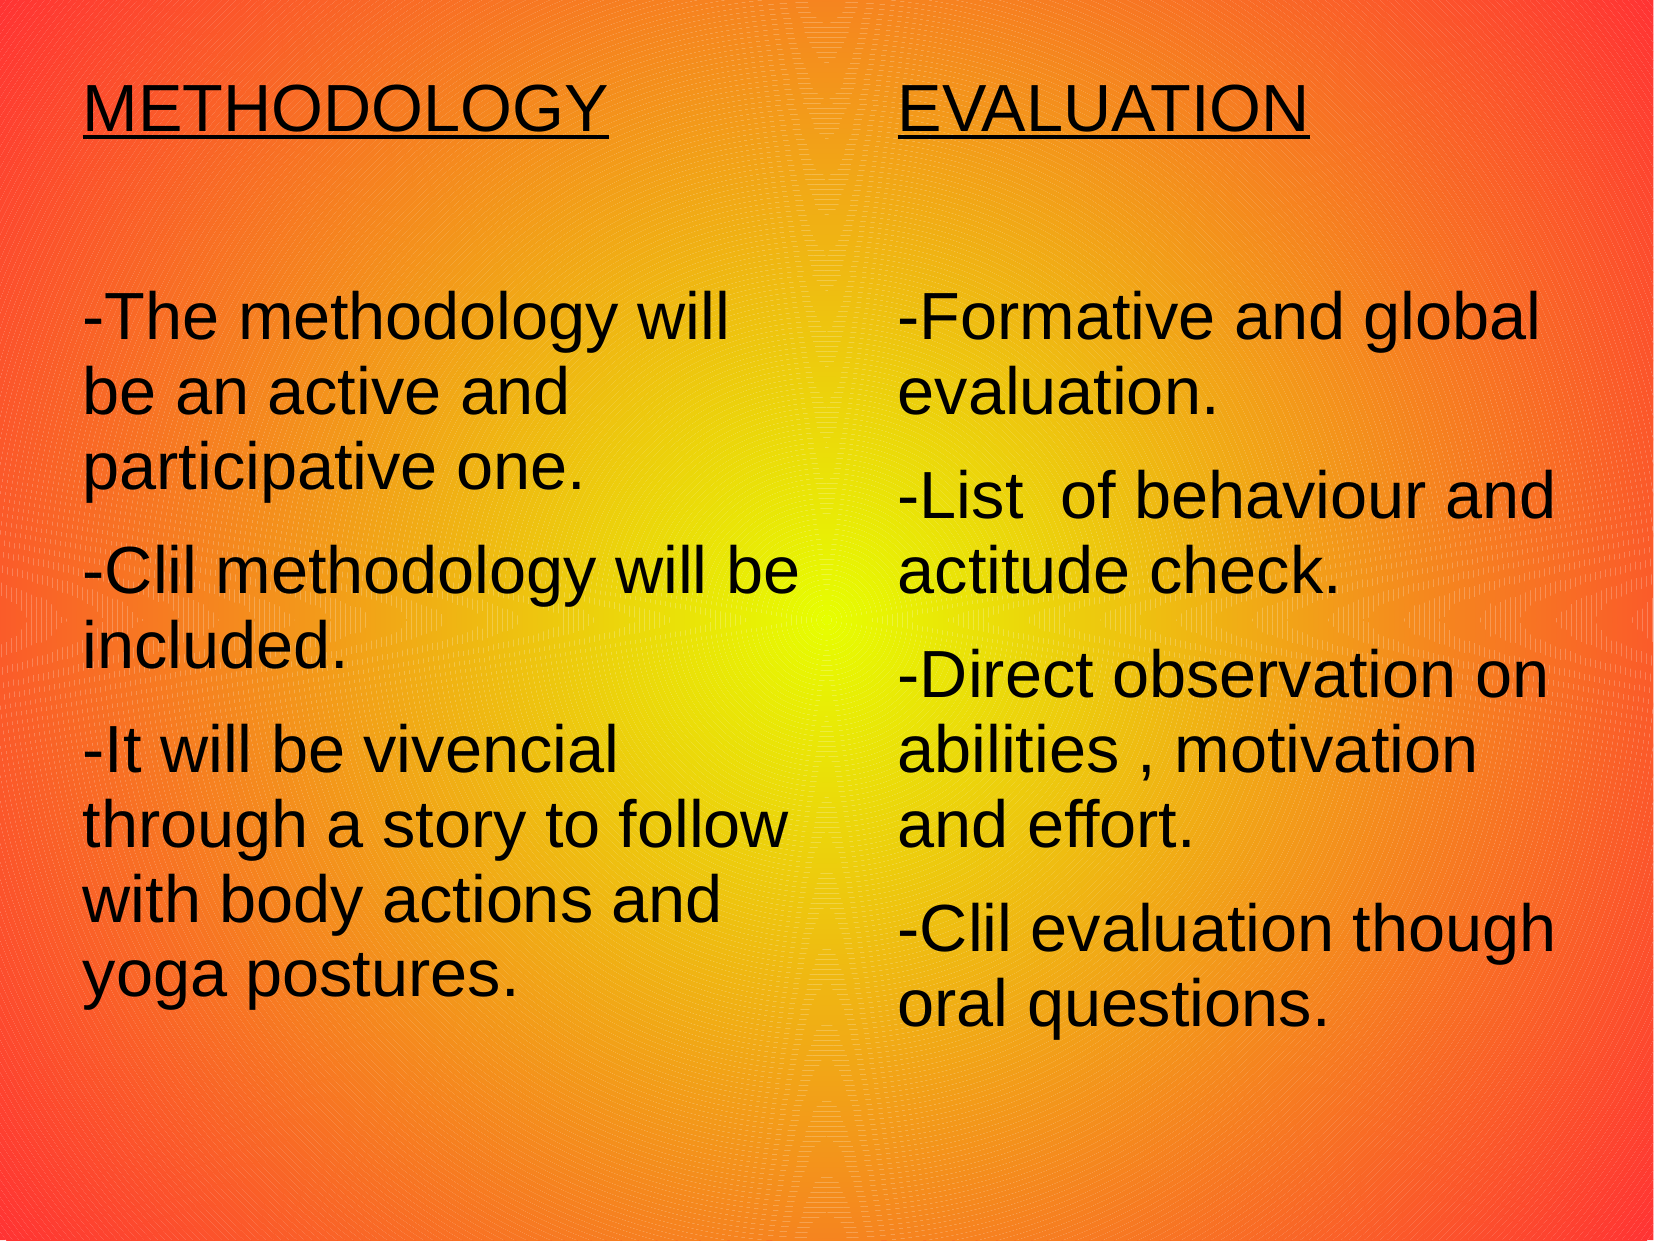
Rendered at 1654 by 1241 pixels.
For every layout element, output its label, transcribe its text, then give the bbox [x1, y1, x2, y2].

list METHODOLOGY -The methodology will be an active and participative one. -Clil methodology will be included. -It will be vivencial through a story to follow with body actions and yoga postures. [82, 70, 809, 1040]
list EVALUATION -Formative and global evaluation. -List of behaviour and actitude check. -Direct observation on abilities , motivation and effort. -Clil evaluation though oral questions. [897, 70, 1572, 1047]
